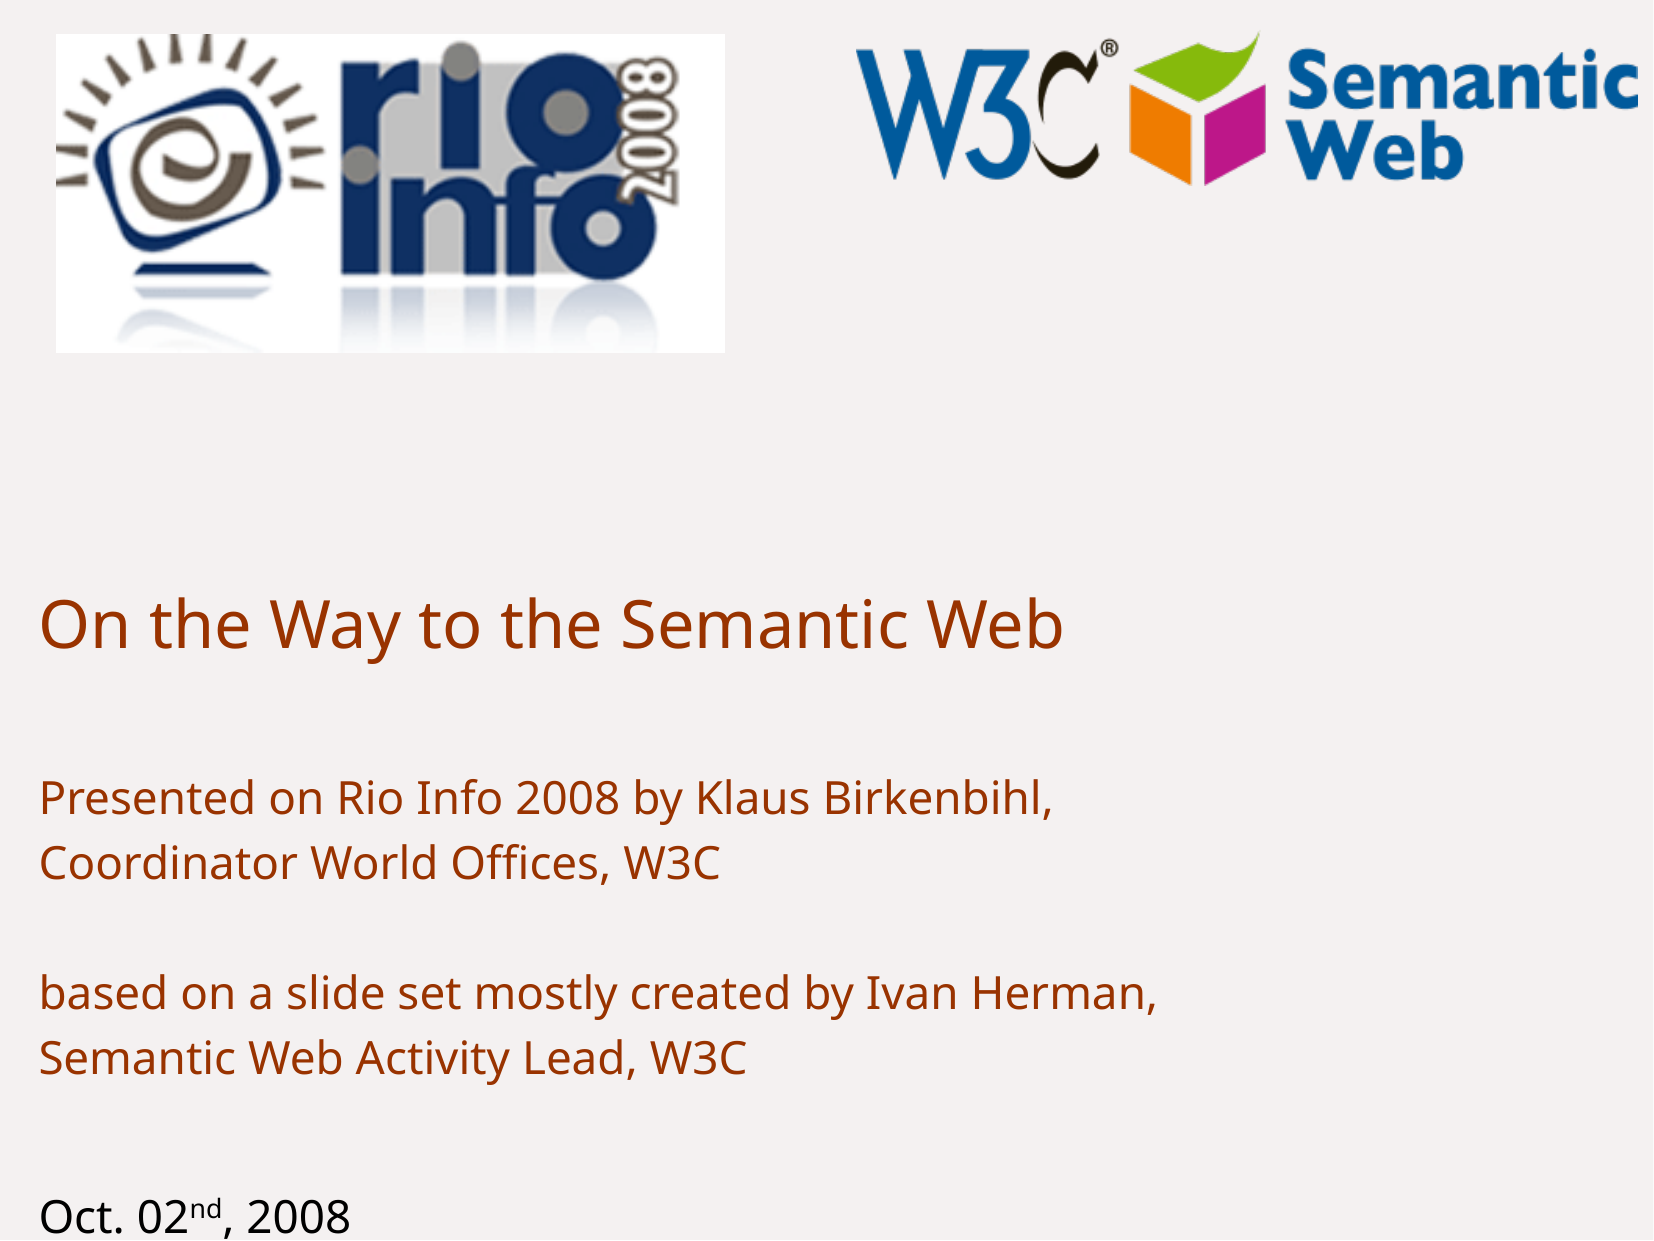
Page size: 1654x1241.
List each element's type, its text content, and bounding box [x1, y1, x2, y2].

picture [56, 34, 725, 353]
picture [856, 29, 1638, 186]
title On the Way to the Semantic Web Presented on Rio Info 2008 by Klaus Birkenbihl, Coordinator World Offices, W3C based on a slide set mostly created by Ivan Herman, Semantic Web Activity Lead, W3C Oct. 02nd, 2008 [38, 616, 1504, 1241]
